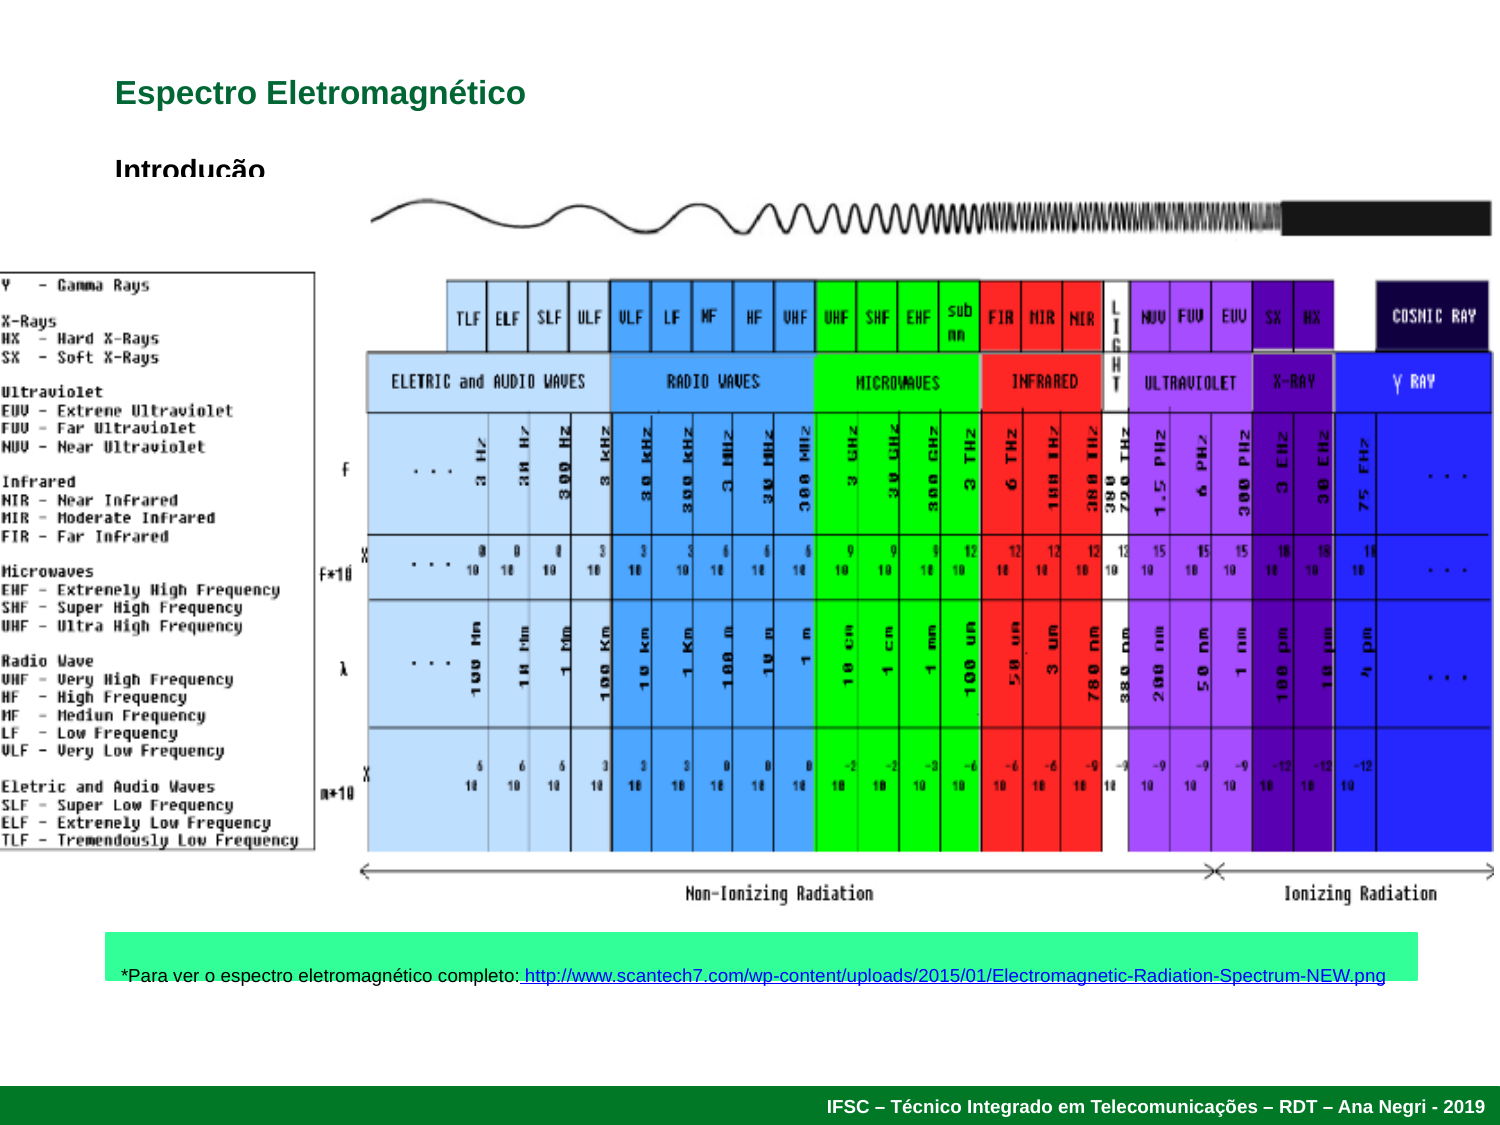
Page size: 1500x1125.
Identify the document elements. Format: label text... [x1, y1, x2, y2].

text_box [0, 1086, 1499, 1125]
text_box Espectro Eletromagnético Introdução [100, 63, 863, 177]
text_box *Para ver o espectro eletromagnético completo: http://www.scantech7.com/wp-content/uploads/2015/01/Electromagnetic-Radiation-Spectrum-NEW.png [106, 910, 1500, 1016]
picture [0, 177, 1494, 915]
text_box IFSC – Técnico Integrado em Telecomunicações – RDT – Ana Negri - 2019 [812, 1087, 1500, 1125]
